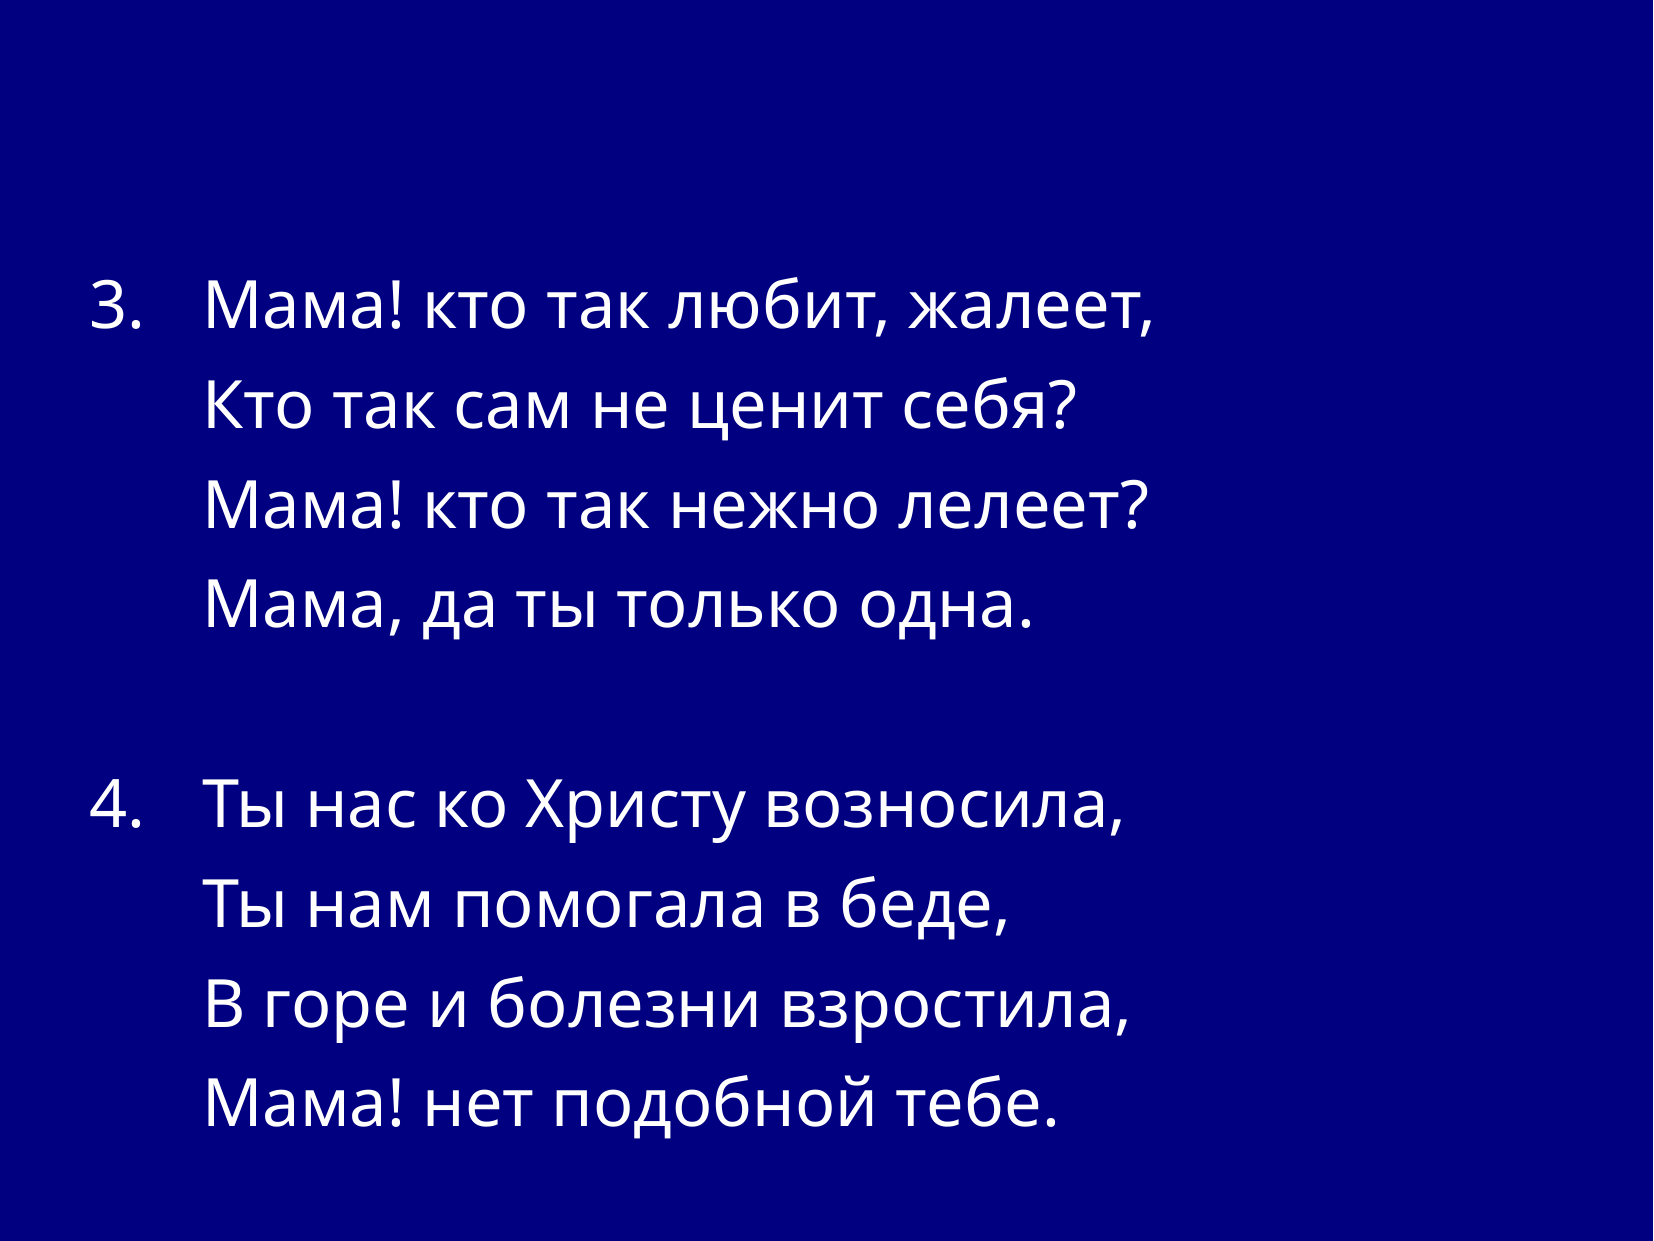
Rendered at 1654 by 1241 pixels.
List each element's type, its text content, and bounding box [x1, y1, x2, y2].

text_box 3. Мама! кто так любит, жалеет, Кто так сам не ценит себя? Мама! кто так нежно лелеет? Мама, да ты только одна. 4. Ты нас ко Христу возносила, Ты нам помогала в беде, В горе и болезни взростила, Мама! нет подобной тебе. [75, 150, 1576, 1163]
